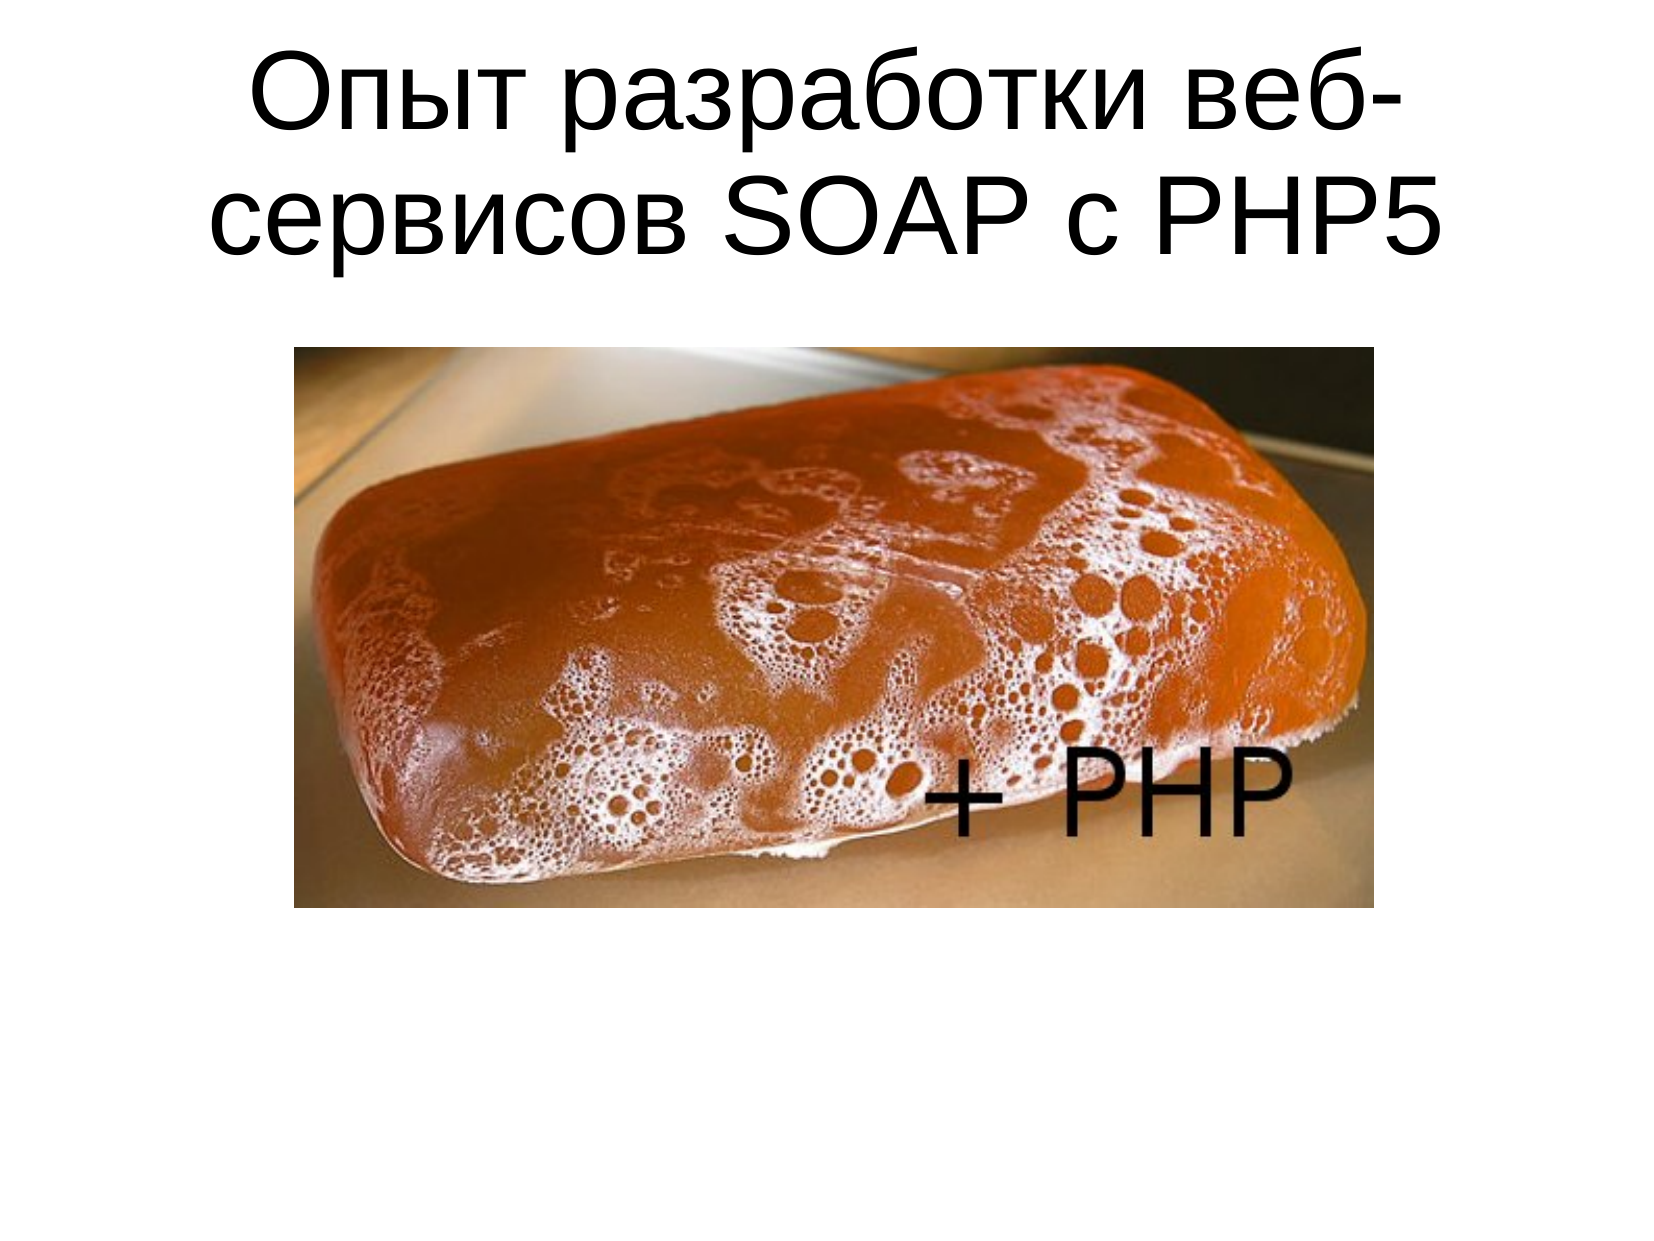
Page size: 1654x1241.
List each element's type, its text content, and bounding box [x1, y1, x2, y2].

title Опыт разработки веб-сервисов SOAP с PHP5 [82, 27, 1571, 279]
picture [294, 347, 1374, 908]
